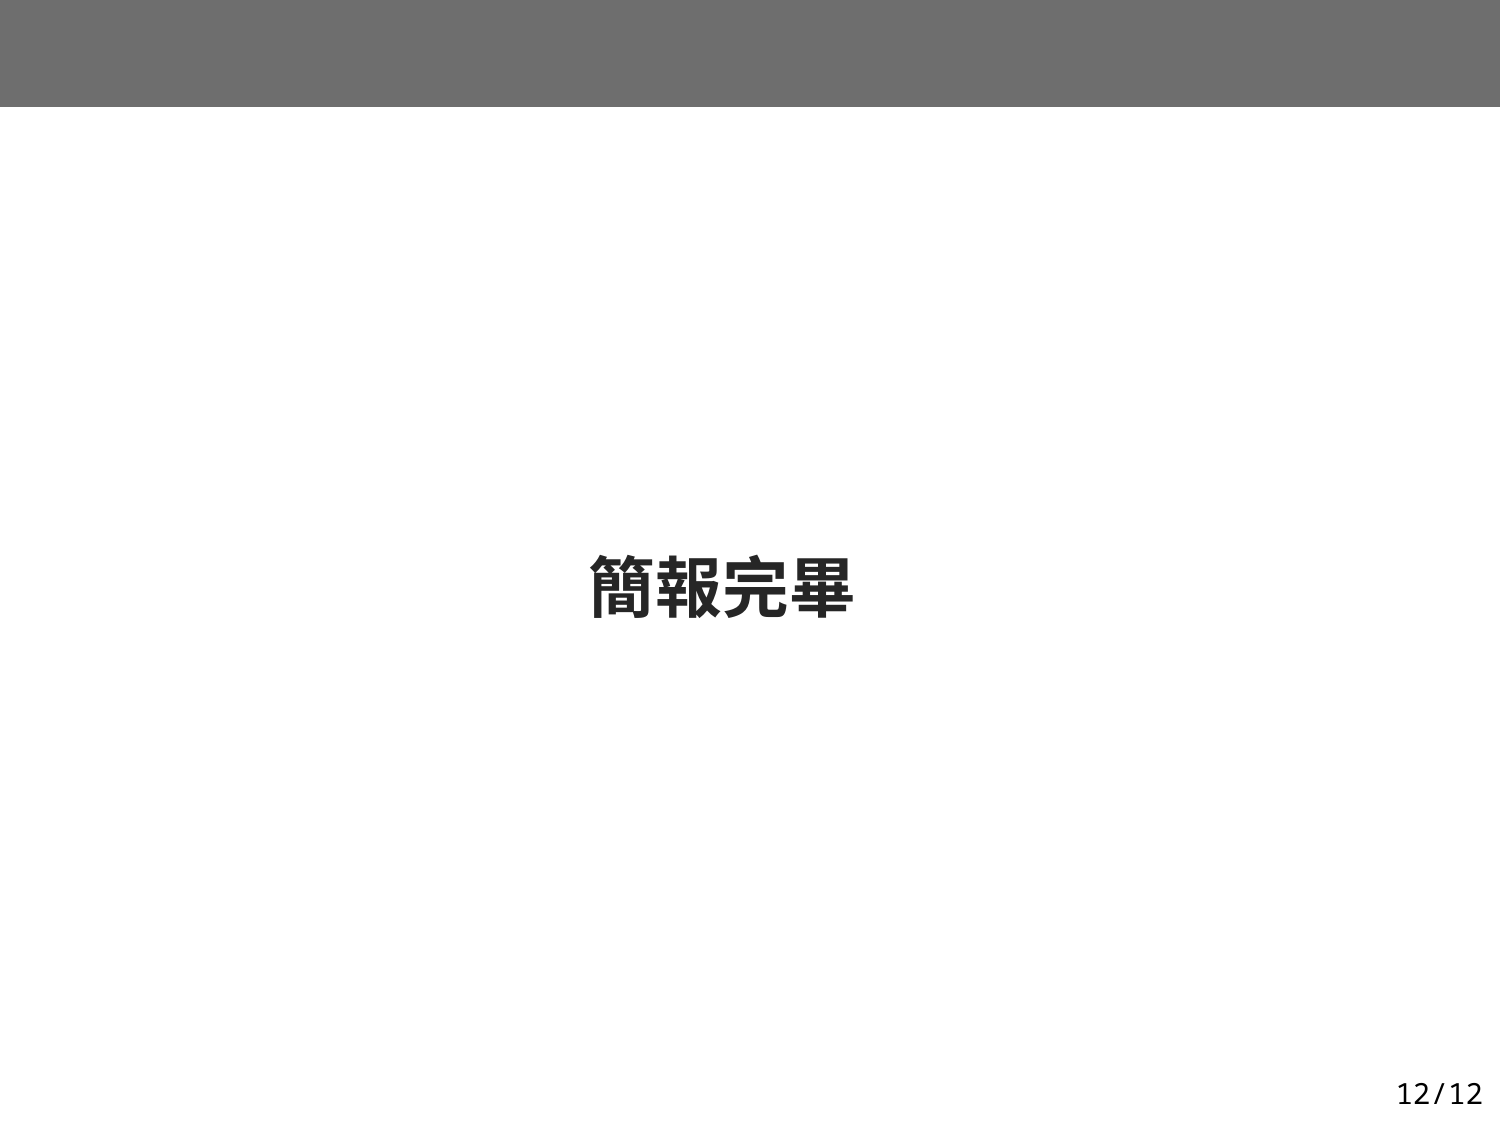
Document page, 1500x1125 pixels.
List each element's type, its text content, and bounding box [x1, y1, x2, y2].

text_box 簡報完畢 [574, 538, 871, 634]
text_box <編號>/12 [1148, 1065, 1498, 1125]
